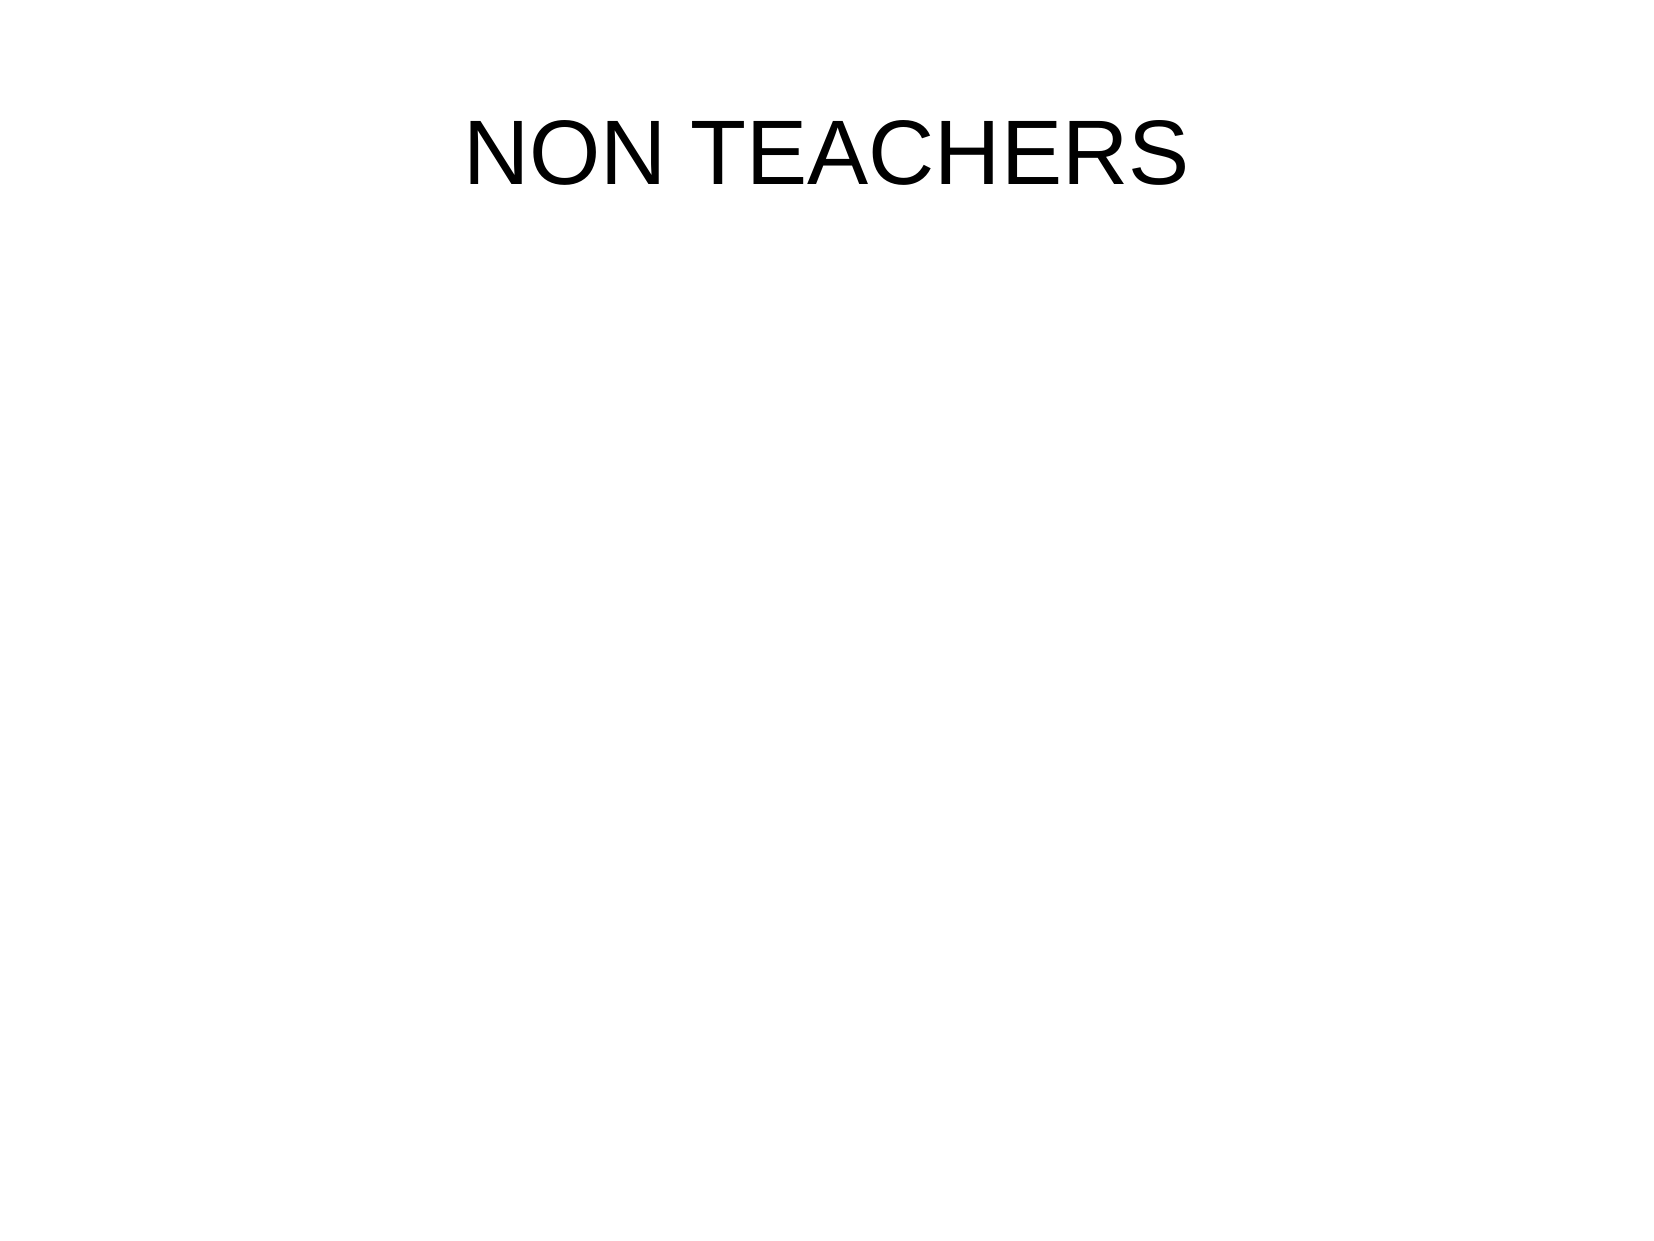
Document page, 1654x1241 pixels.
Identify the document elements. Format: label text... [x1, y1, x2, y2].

title NON TEACHERS [82, 49, 1571, 257]
